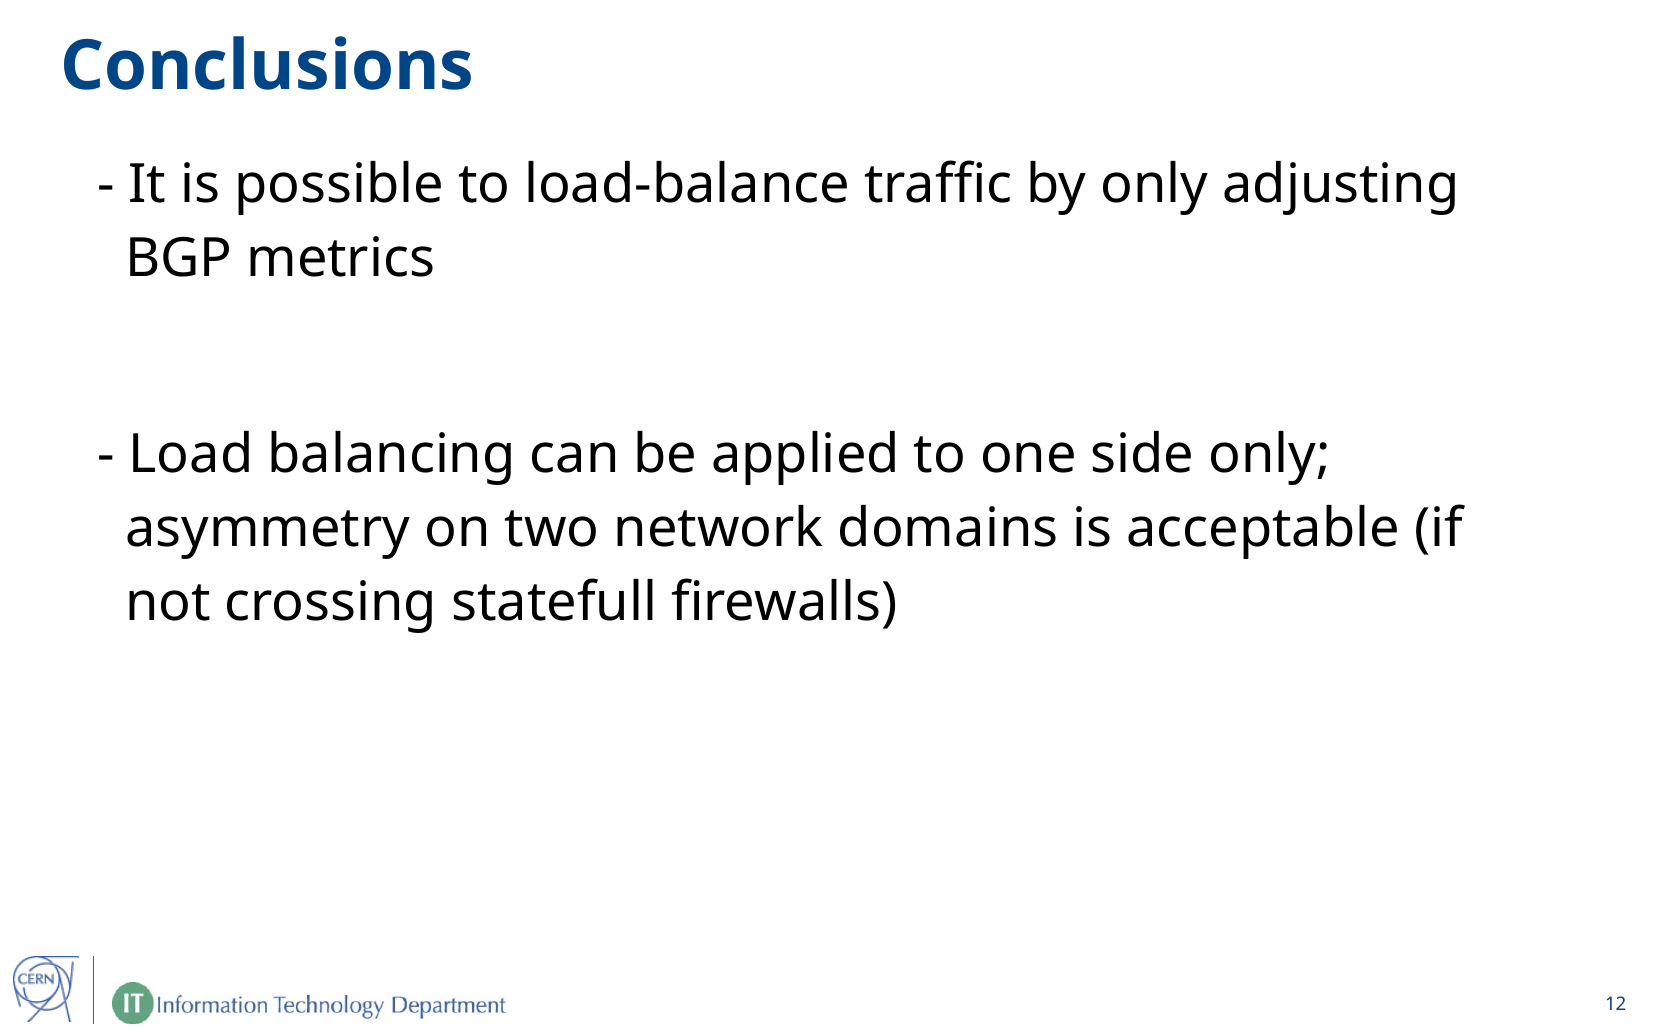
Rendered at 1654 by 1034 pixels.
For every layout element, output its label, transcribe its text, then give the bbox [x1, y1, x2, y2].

picture [13, 956, 79, 1032]
text_box - It is possible to load-balance traffic by only adjusting BGP metrics - Load balancing can be applied to one side only; asymmetry on two network domains is acceptable (if not crossing statefull firewalls) [82, 137, 1563, 1034]
title Conclusions [60, 0, 1528, 138]
